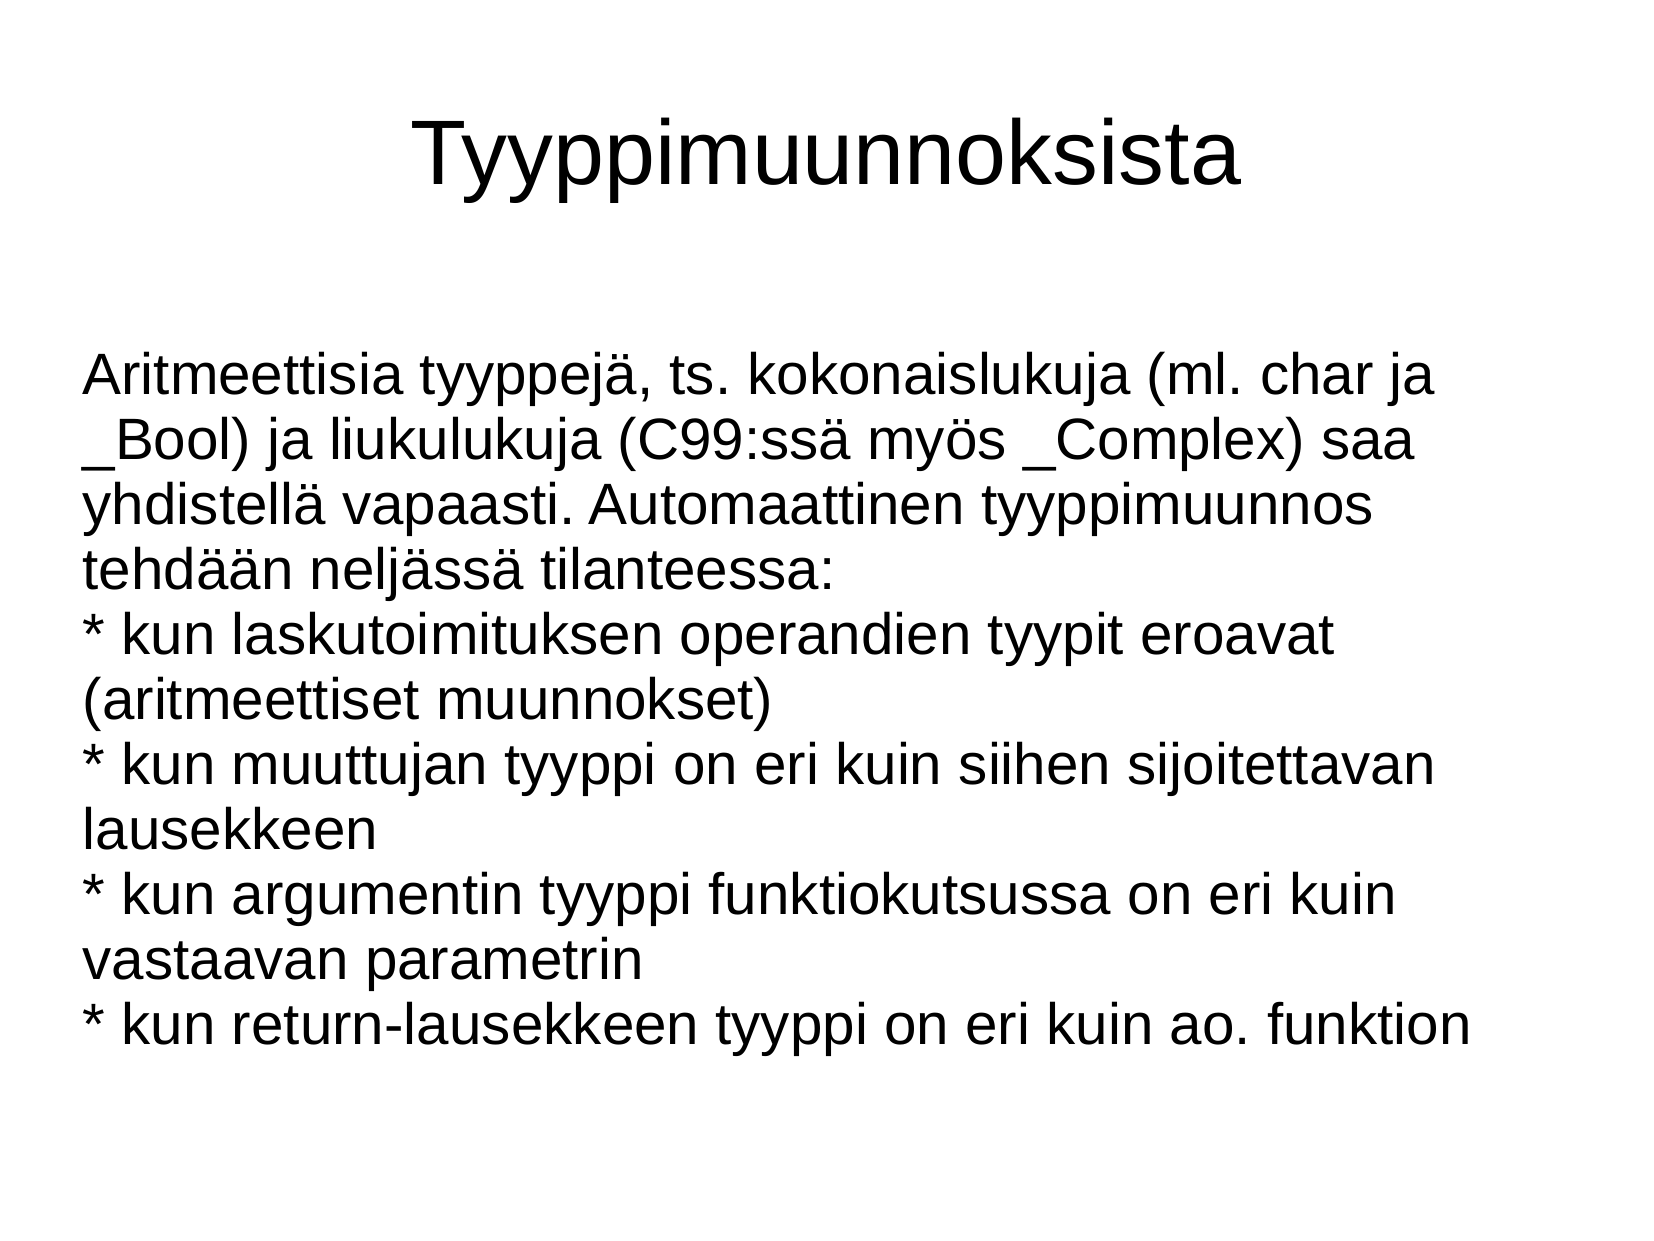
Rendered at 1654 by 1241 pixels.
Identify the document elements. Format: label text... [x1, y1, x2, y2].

subtitle Aritmeettisia tyyppejä, ts. kokonaislukuja (ml. char ja _Bool) ja liukulukuja (C99:ssä myös _Complex) saa yhdistellä vapaasti. Automaattinen tyyppimuunnos tehdään neljässä tilanteessa: * kun laskutoimituksen operandien tyypit eroavat (aritmeettiset muunnokset) * kun muuttujan tyyppi on eri kuin siihen sijoitettavan lausekkeen * kun argumentin tyyppi funktiokutsussa on eri kuin vastaavan parametrin * kun return-lausekkeen tyyppi on eri kuin ao. funktion [82, 297, 1571, 1102]
title Tyyppimuunnoksista [82, 56, 1571, 250]
